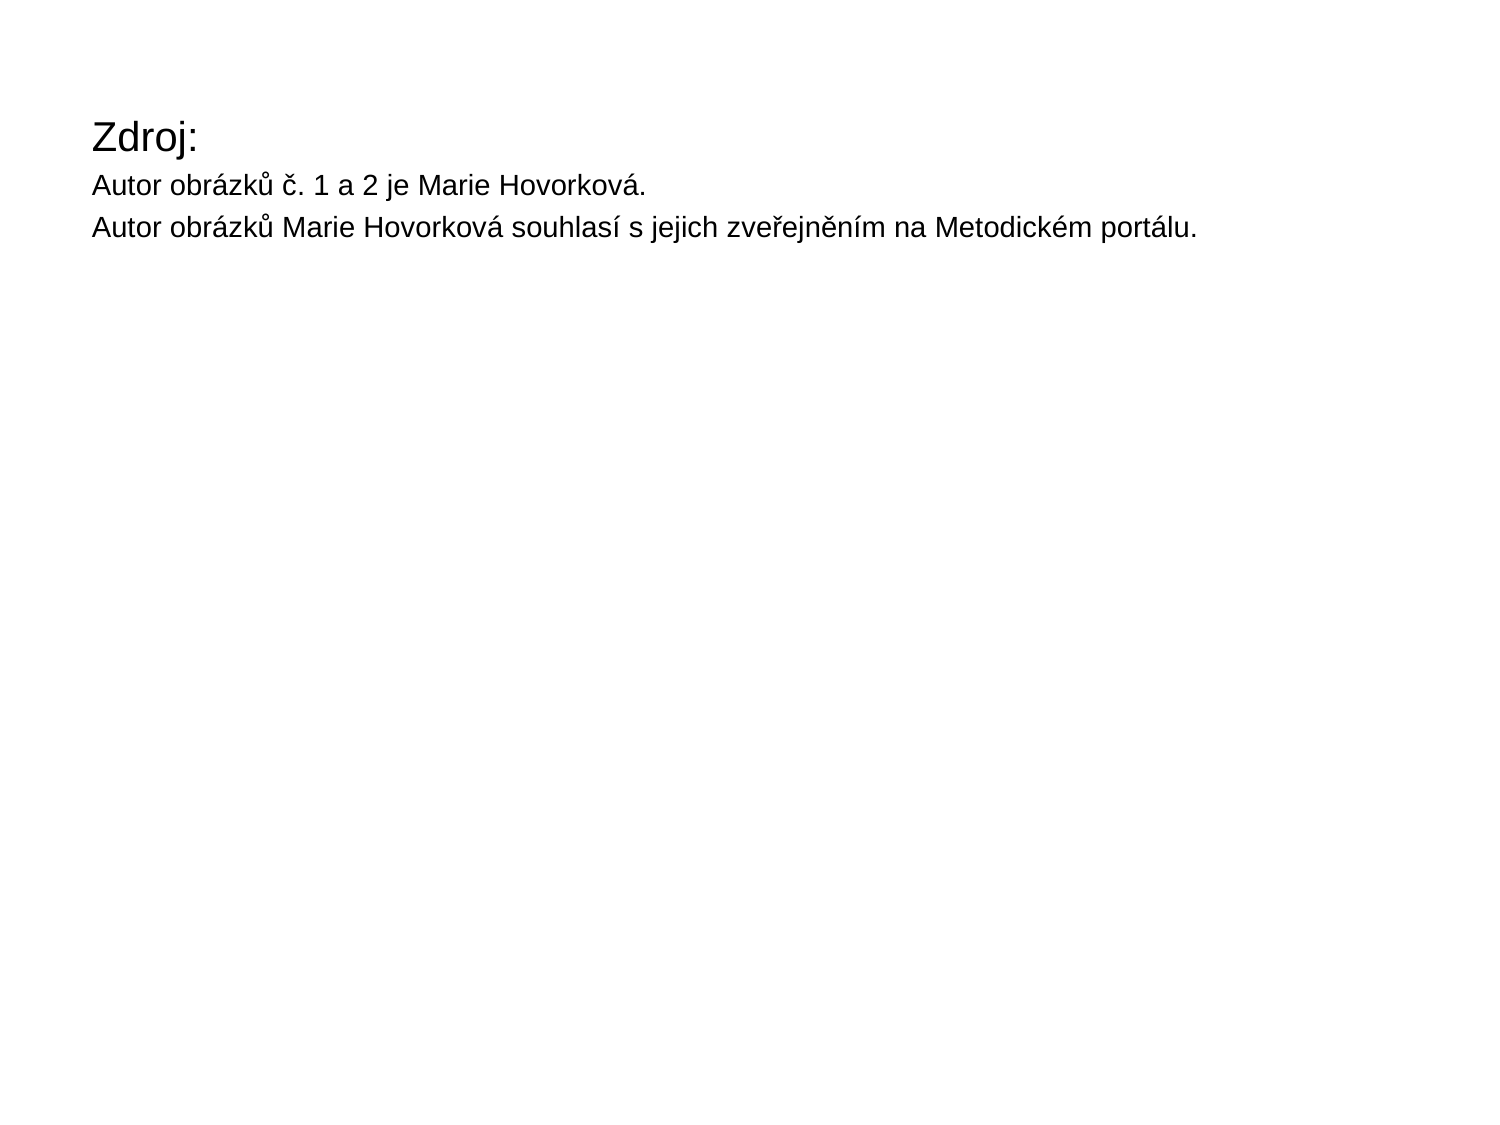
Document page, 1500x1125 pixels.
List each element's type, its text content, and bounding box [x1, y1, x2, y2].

list Zdroj: Autor obrázků č. 1 a 2 je Marie Hovorková. Autor obrázků Marie Hovorková souhlasí s jejich zveřejněním na Metodickém portálu. [76, 101, 1427, 1010]
